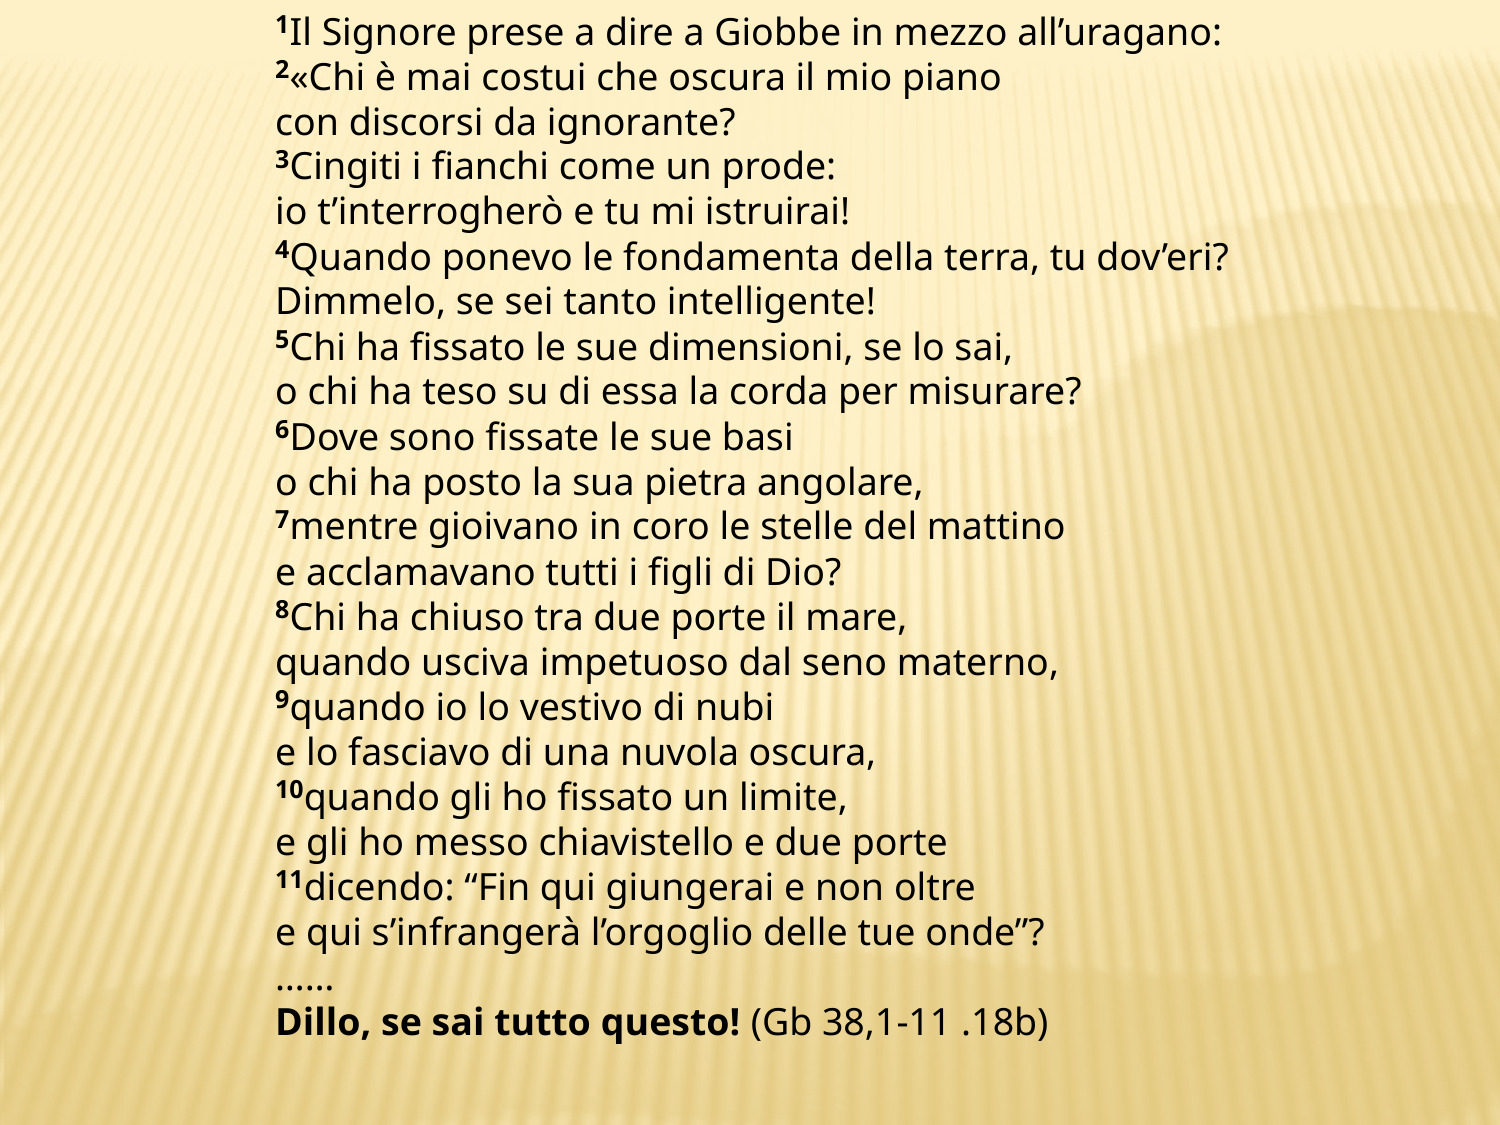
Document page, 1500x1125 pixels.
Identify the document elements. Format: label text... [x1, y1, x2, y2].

text_box 1Il Signore prese a dire a Giobbe in mezzo all’uragano: 2«Chi è mai costui che oscura il mio piano con discorsi da ignorante? 3Cingiti i fianchi come un prode: io t’interrogherò e tu mi istruirai! 4Quando ponevo le fondamenta della terra, tu dov’eri? Dimmelo, se sei tanto intelligente! 5Chi ha fissato le sue dimensioni, se lo sai, o chi ha teso su di essa la corda per misurare? 6Dove sono fissate le sue basi o chi ha posto la sua pietra angolare, 7mentre gioivano in coro le stelle del mattino e acclamavano tutti i figli di Dio? 8Chi ha chiuso tra due porte il mare, quando usciva impetuoso dal seno materno, 9quando io lo vestivo di nubi e lo fasciavo di una nuvola oscura, 10quando gli ho fissato un limite, e gli ho messo chiavistello e due porte 11dicendo: “Fin qui giungerai e non oltre e qui s’infrangerà l’orgoglio delle tue onde”? …… Dillo, se sai tutto questo! (Gb 38,1-11 .18b) [260, 0, 1336, 1061]
